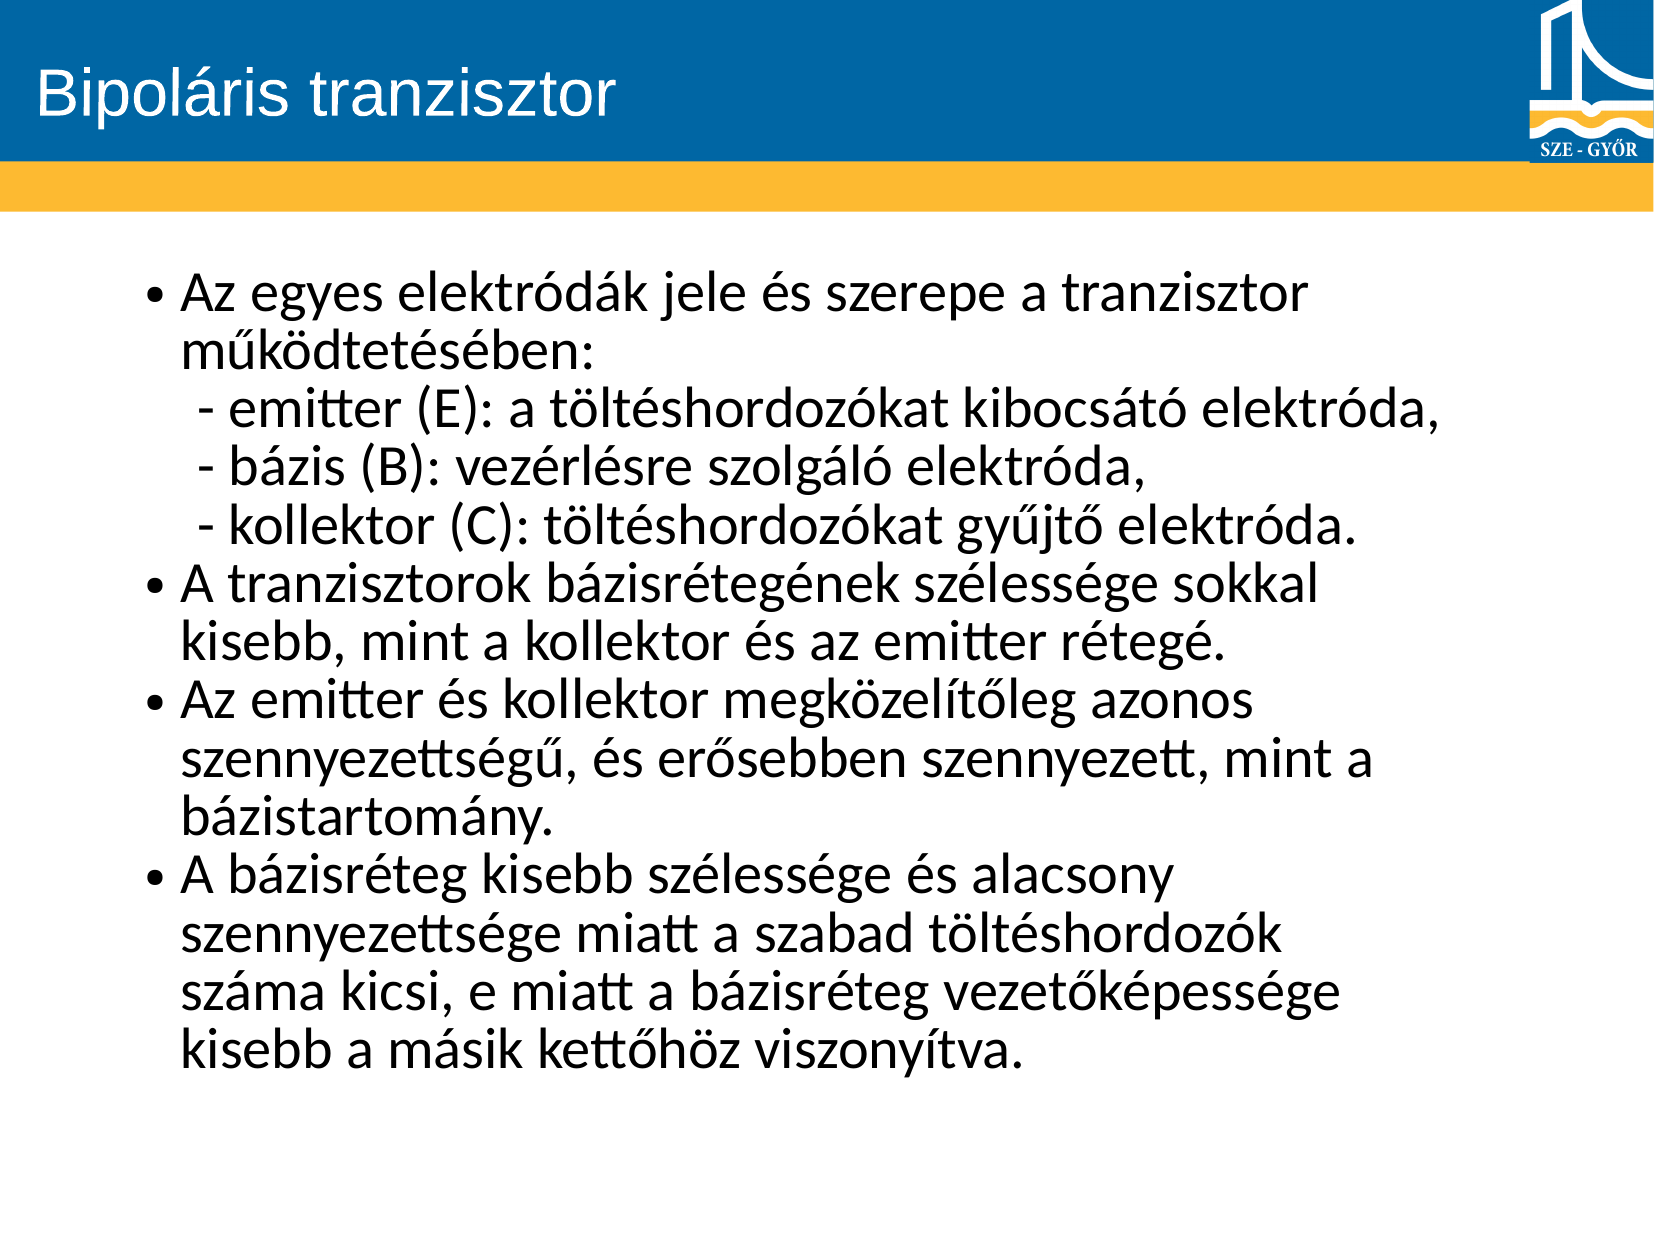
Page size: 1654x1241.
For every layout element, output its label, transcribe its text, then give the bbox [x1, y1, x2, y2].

text_box Az egyes elektródák jele és szerepe a tranzisztor működtetésében: - emitter (E): a töltéshordozókat kibocsátó elektróda, - bázis (B): vezérlésre szolgáló elektróda, - kollektor (C): töltéshordozókat gyűjtő elektróda. A tranzisztorok bázisrétegének szélessége sokkal kisebb, mint a kollektor és az emitter rétegé. Az emitter és kollektor megközelítőleg azonos szennyezettségű, és erősebben szennyezett, mint a bázistartomány. A bázisréteg kisebb szélessége és alacsony szennyezettsége miatt a szabad töltéshordozók száma kicsi, e miatt a bázisréteg vezetőképessége kisebb a másik kettőhöz viszonyítva. [129, 259, 1501, 1198]
text_box Bipoláris tranzisztor [34, 48, 1524, 144]
picture [1529, 0, 1654, 163]
